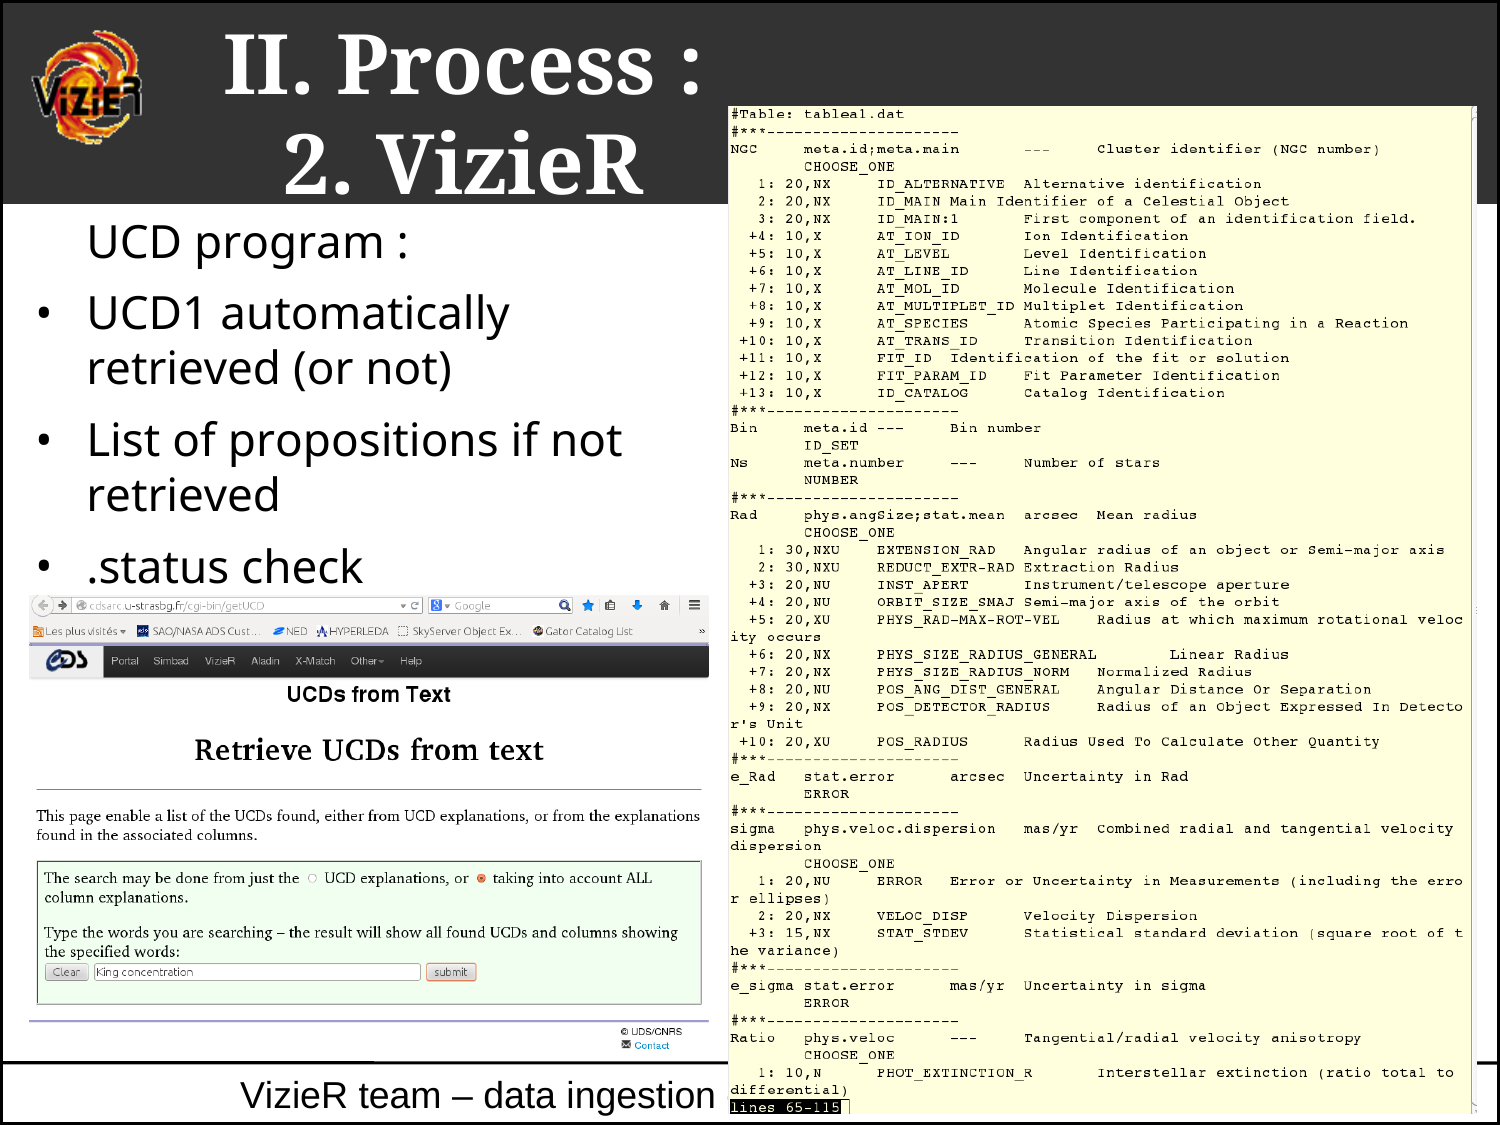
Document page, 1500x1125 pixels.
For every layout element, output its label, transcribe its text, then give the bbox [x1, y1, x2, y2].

list UCD program : UCD1 automatically retrieved (or not) List of propositions if not retrieved .status check [35, 212, 697, 595]
title II. Process : 2. VizieR [147, 3, 780, 219]
picture [29, 29, 147, 148]
picture [29, 595, 709, 1052]
picture [728, 106, 1477, 1114]
